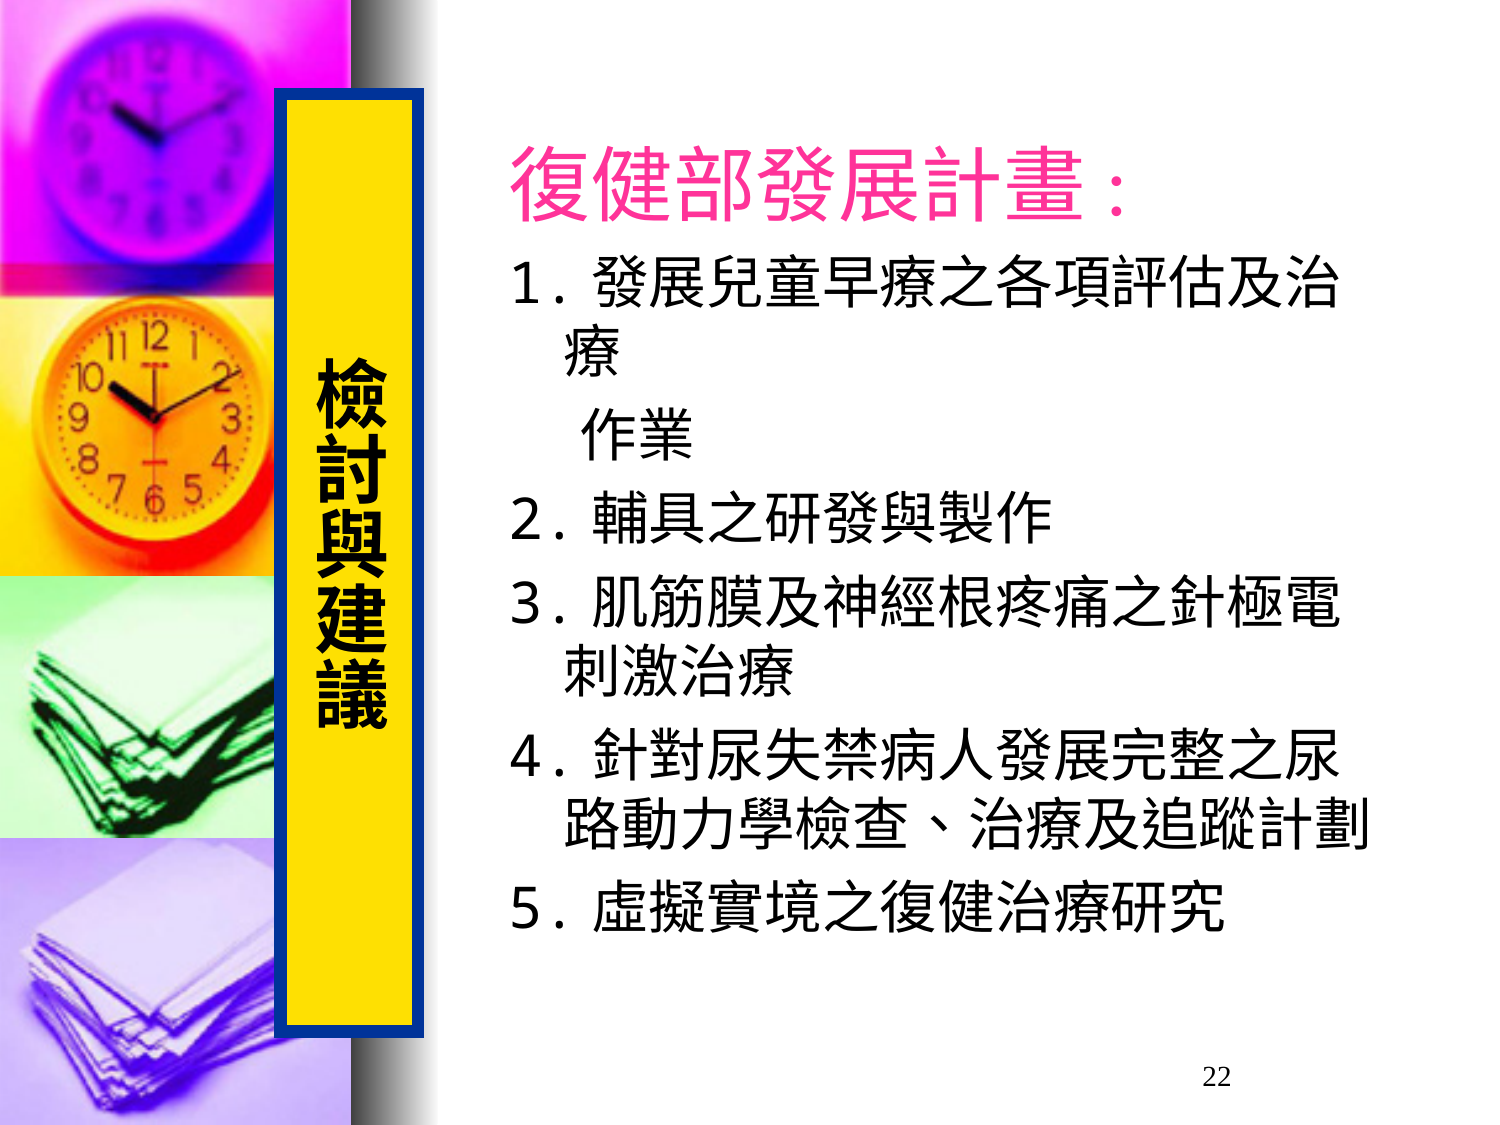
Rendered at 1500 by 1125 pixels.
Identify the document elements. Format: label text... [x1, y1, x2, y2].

list 復健部發展計畫: 1.發展兒童早療之各項評估及治療 作業 2.輔具之研發與製作 3.肌筋膜及神經根疼痛之針極電刺激治療 4.針對尿失禁病人發展完整之尿路動力學檢查、治療及追蹤計劃 5.虛擬實境之復健治療研究 [437, 125, 1388, 1026]
title 檢討與建議 [280, 93, 419, 1032]
text_box [1187, 1050, 1500, 1125]
